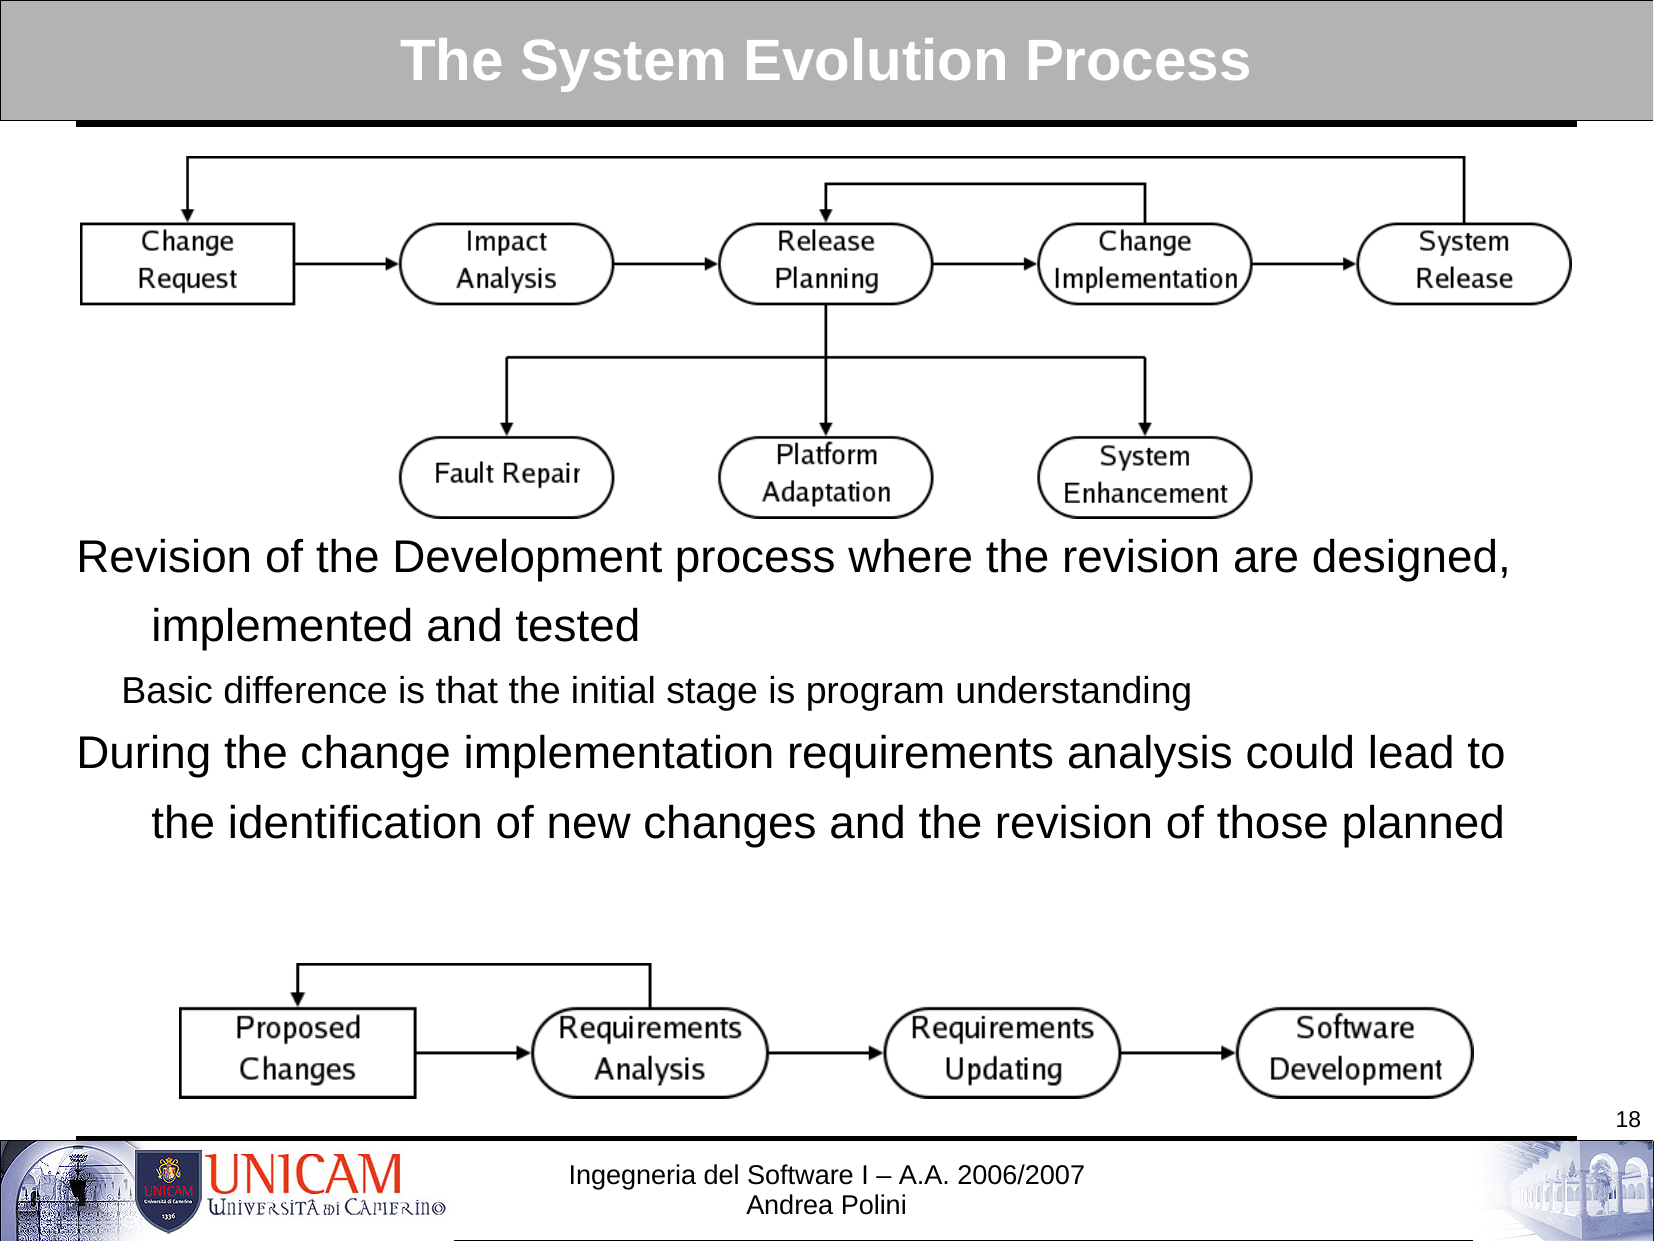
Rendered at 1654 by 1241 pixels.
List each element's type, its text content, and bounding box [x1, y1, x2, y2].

picture [80, 156, 1572, 519]
list Revision of the Development process where the revision are designed, implemented and tested Basic difference is that the initial stage is program understanding During the change implementation requirements analysis could lead to the identification of new changes and the revision of those planned [76, 530, 1577, 1034]
title The System Evolution Process [0, 0, 1653, 121]
picture [0, 1141, 454, 1241]
picture [1473, 1141, 1654, 1241]
picture [179, 963, 1474, 1099]
